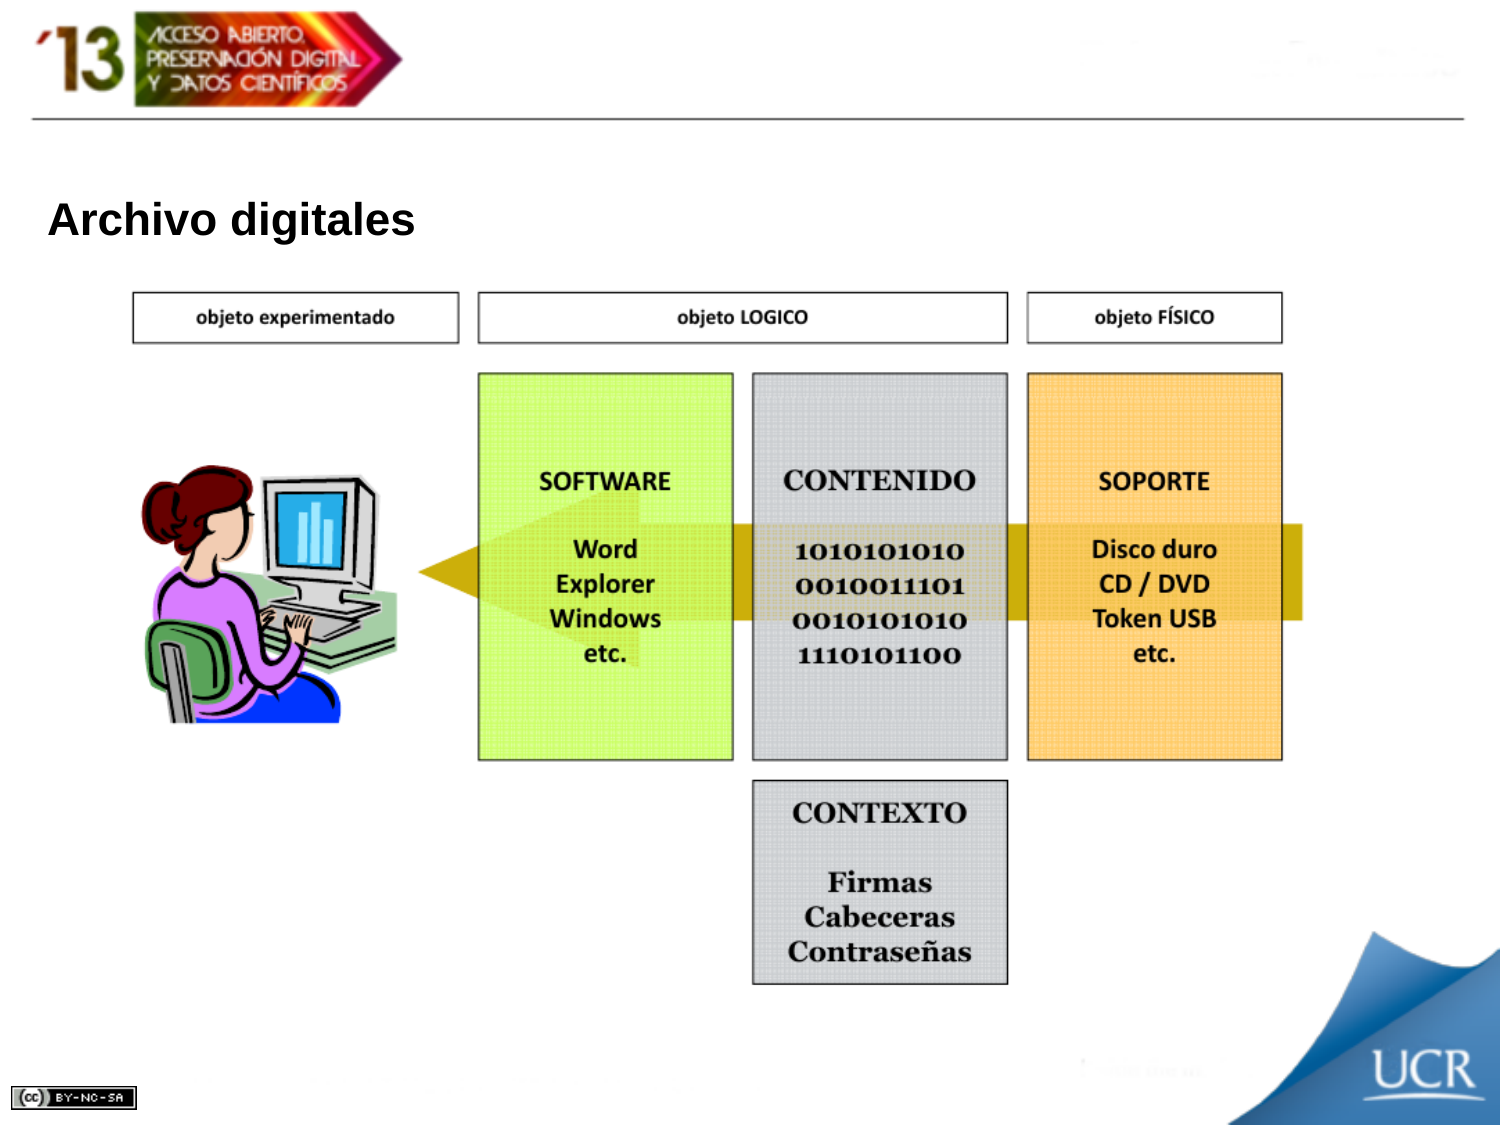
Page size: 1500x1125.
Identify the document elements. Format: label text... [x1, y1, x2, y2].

title Archivo digitales [32, 119, 1383, 308]
picture [0, 0, 1500, 1125]
